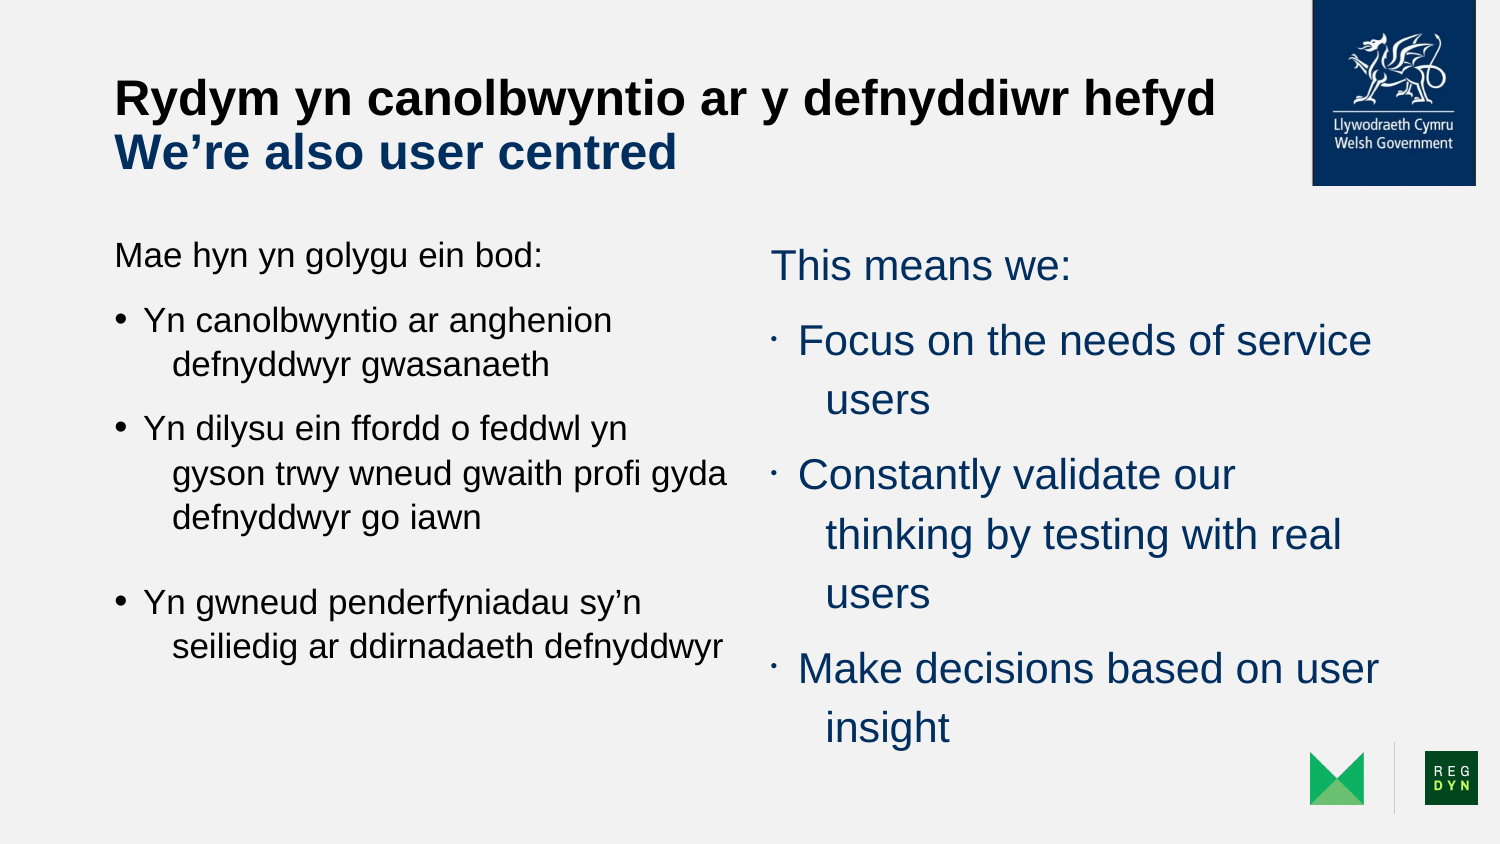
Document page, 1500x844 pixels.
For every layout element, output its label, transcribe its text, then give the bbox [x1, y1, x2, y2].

list This means we: Focus on the needs of service users Constantly validate our thinking by testing with real users Make decisions based on user insight [759, 224, 1397, 760]
title Rydym yn canolbwyntio ar y defnyddiwr hefyd We’re also user centred [103, 44, 1397, 209]
picture [1310, 760, 1364, 805]
list Mae hyn yn golygu ein bod: Yn canolbwyntio ar anghenion defnyddwyr gwasanaeth Yn dilysu ein ffordd o feddwl yn gyson trwy wneud gwaith profi gyda defnyddwyr go iawn Yn gwneud penderfyniadau sy’n seiliedig ar ddirnadaeth defnyddwyr [103, 224, 741, 760]
picture [1425, 751, 1478, 805]
